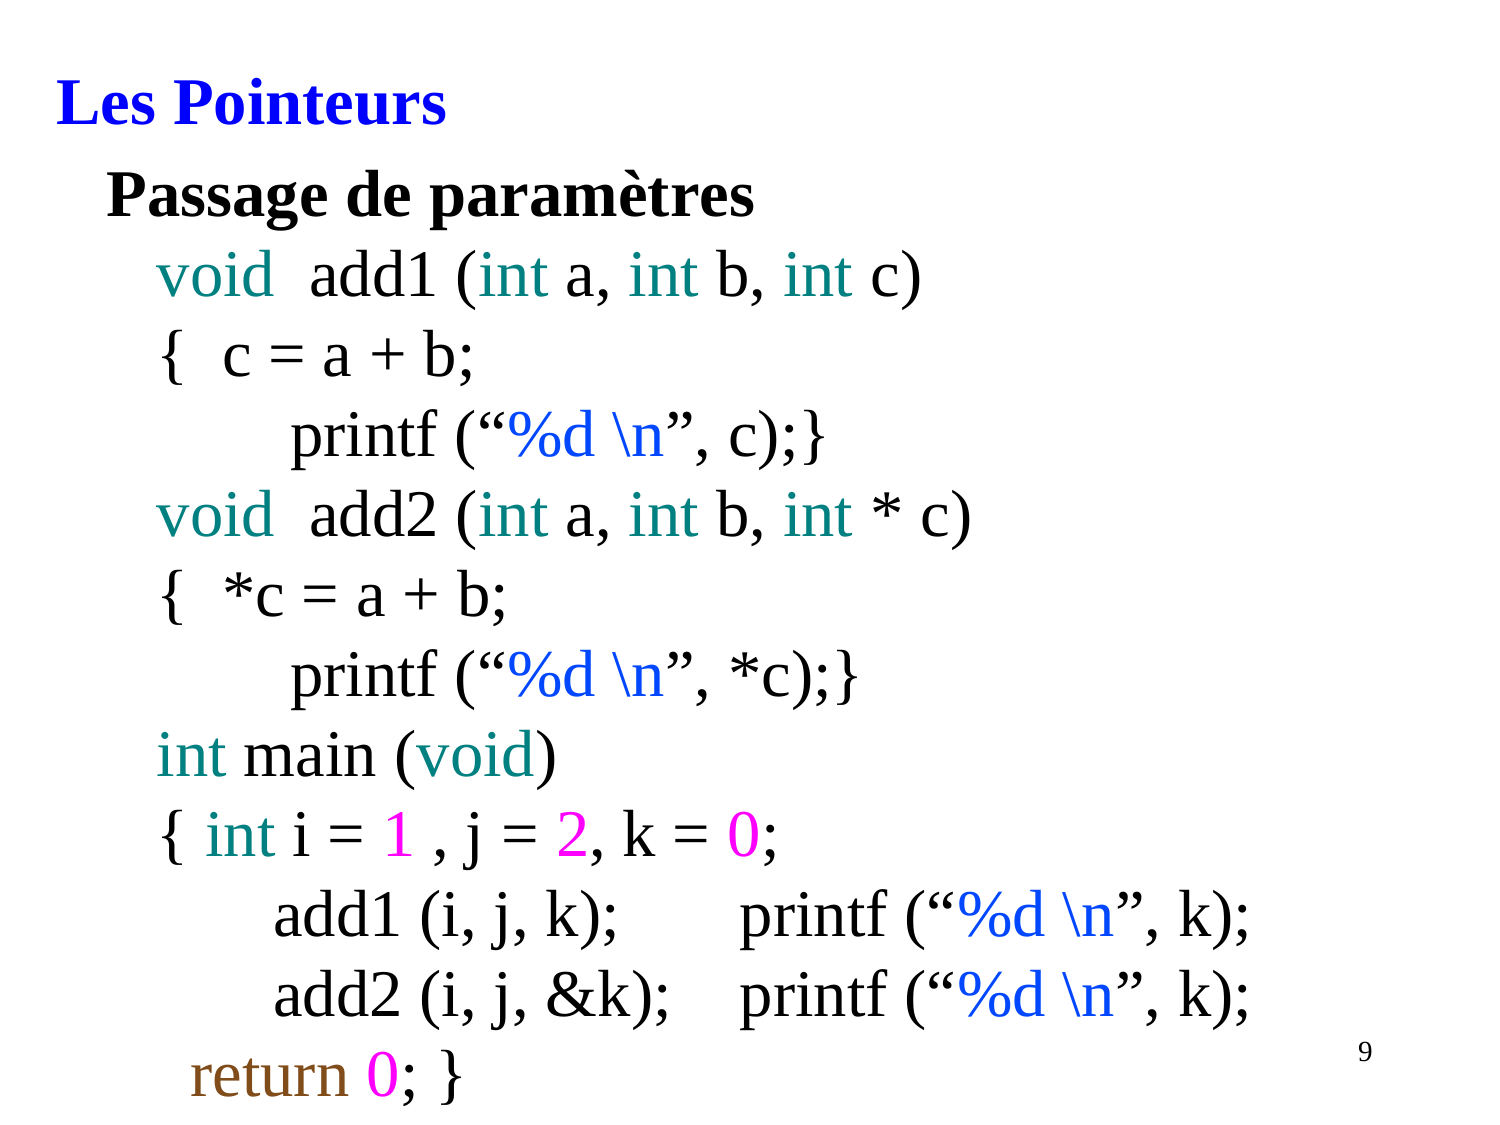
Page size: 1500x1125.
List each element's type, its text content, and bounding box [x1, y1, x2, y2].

text_box Passage de paramètres void add1 (int a, int b, int c) { c = a + b; printf (“%d \n”, c);} void add2 (int a, int b, int * c) { *c = a + b; printf (“%d \n”, *c);} int main (void) { int i = 1 , j = 2, k = 0; add1 (i, j, k); printf (“%d \n”, k); add2 (i, j, &k); printf (“%d \n”, k); return 0; } [91, 142, 1285, 1118]
text_box Les Pointeurs [41, 49, 463, 146]
